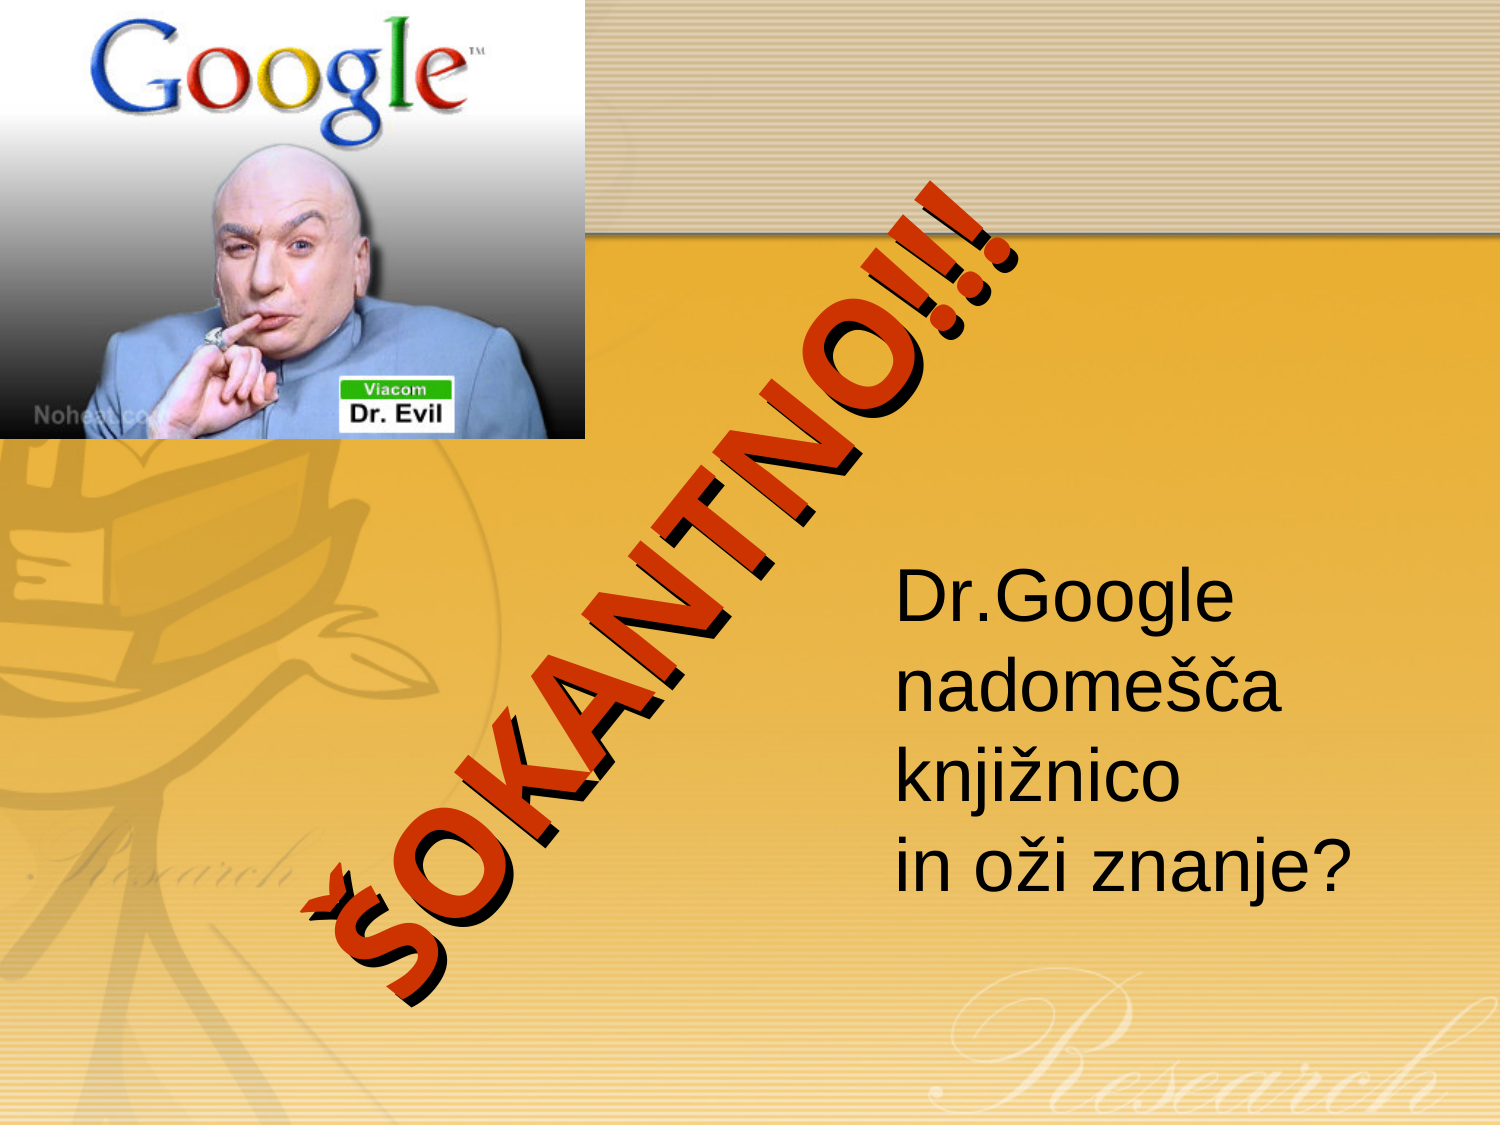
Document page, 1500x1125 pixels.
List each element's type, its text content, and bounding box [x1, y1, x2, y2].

picture [0, 0, 1500, 1125]
text_box ŠOKANTNO!!! [270, 0, 1236, 1044]
text_box Dr.Google nadomešča knjižnico in oži znanje? [879, 538, 1435, 1052]
